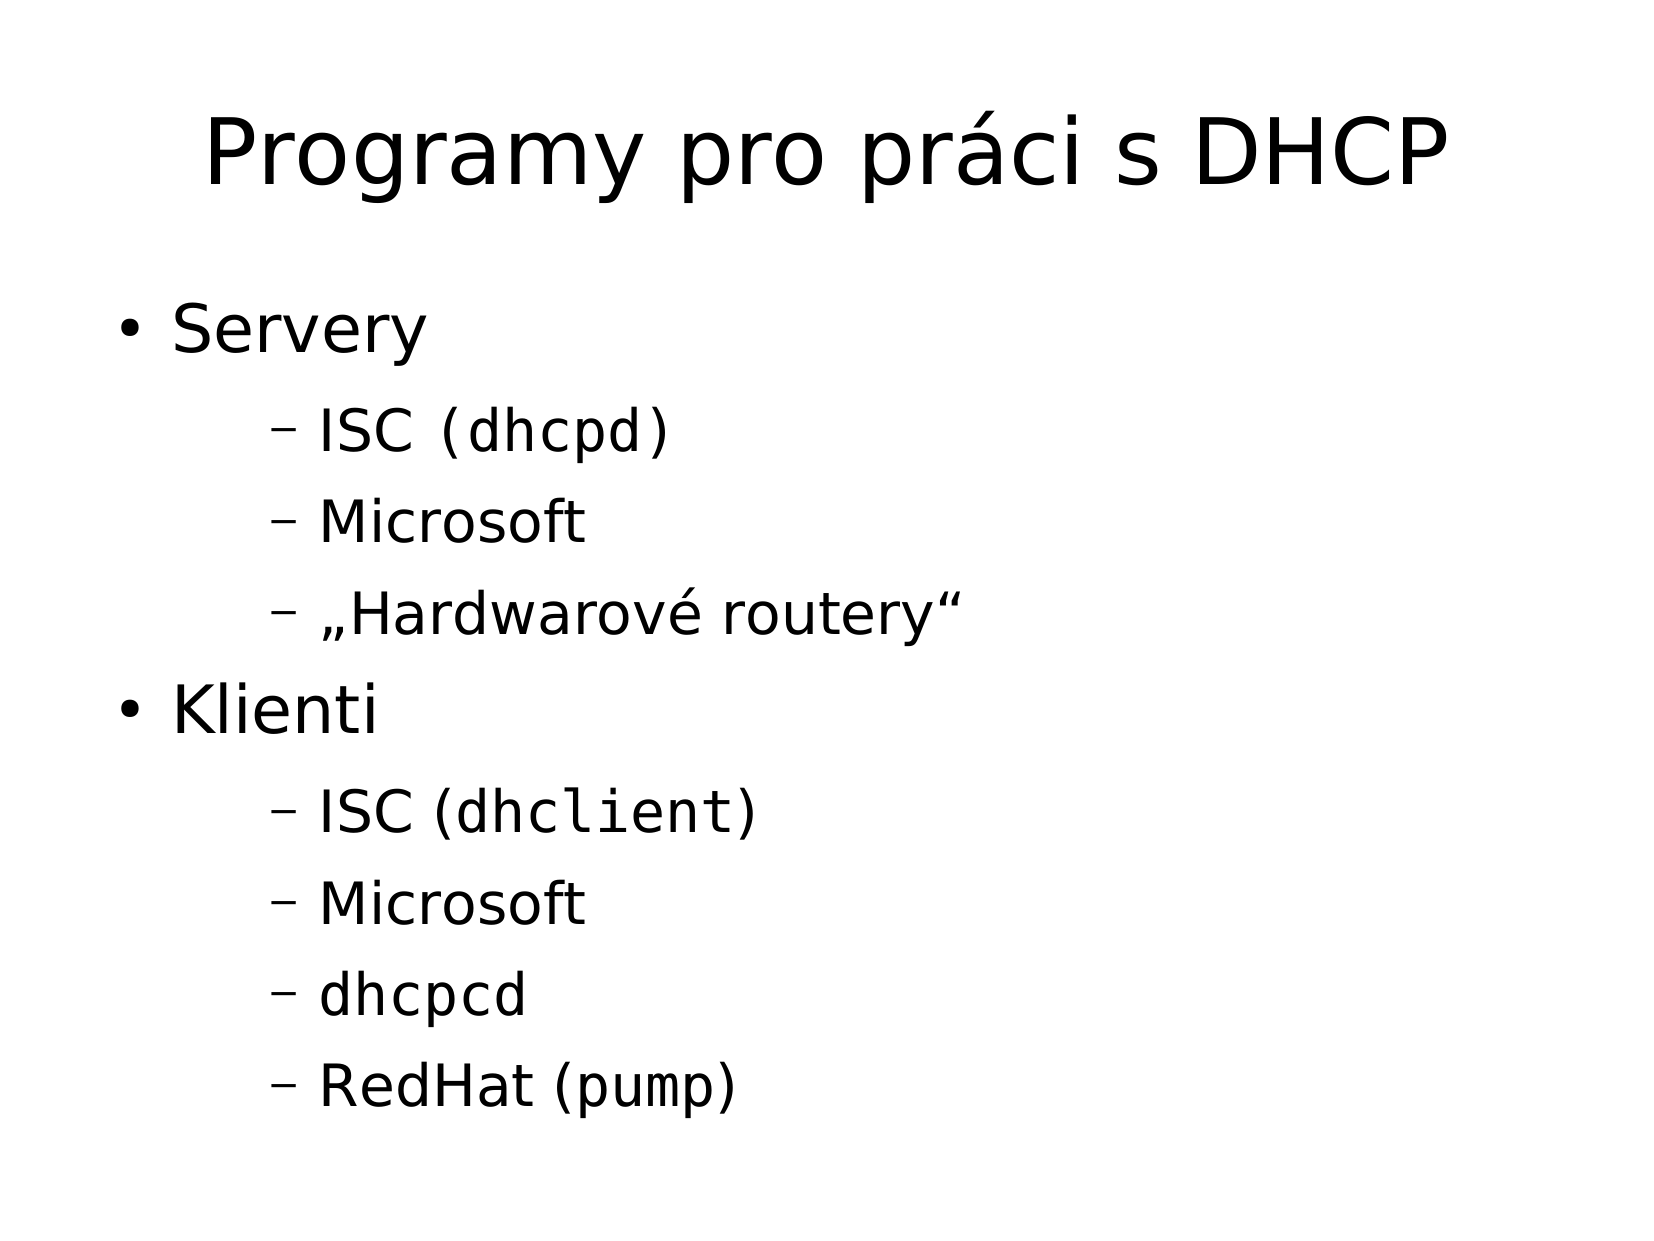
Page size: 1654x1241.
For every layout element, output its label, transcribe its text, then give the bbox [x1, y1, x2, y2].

list Servery ISC (dhcpd) Microsoft „Hardwarové routery“ Klienti ISC (dhclient) Microsoft dhcpcd RedHat (pump) [82, 290, 1571, 1121]
title Programy pro práci s DHCP [82, 56, 1571, 250]
